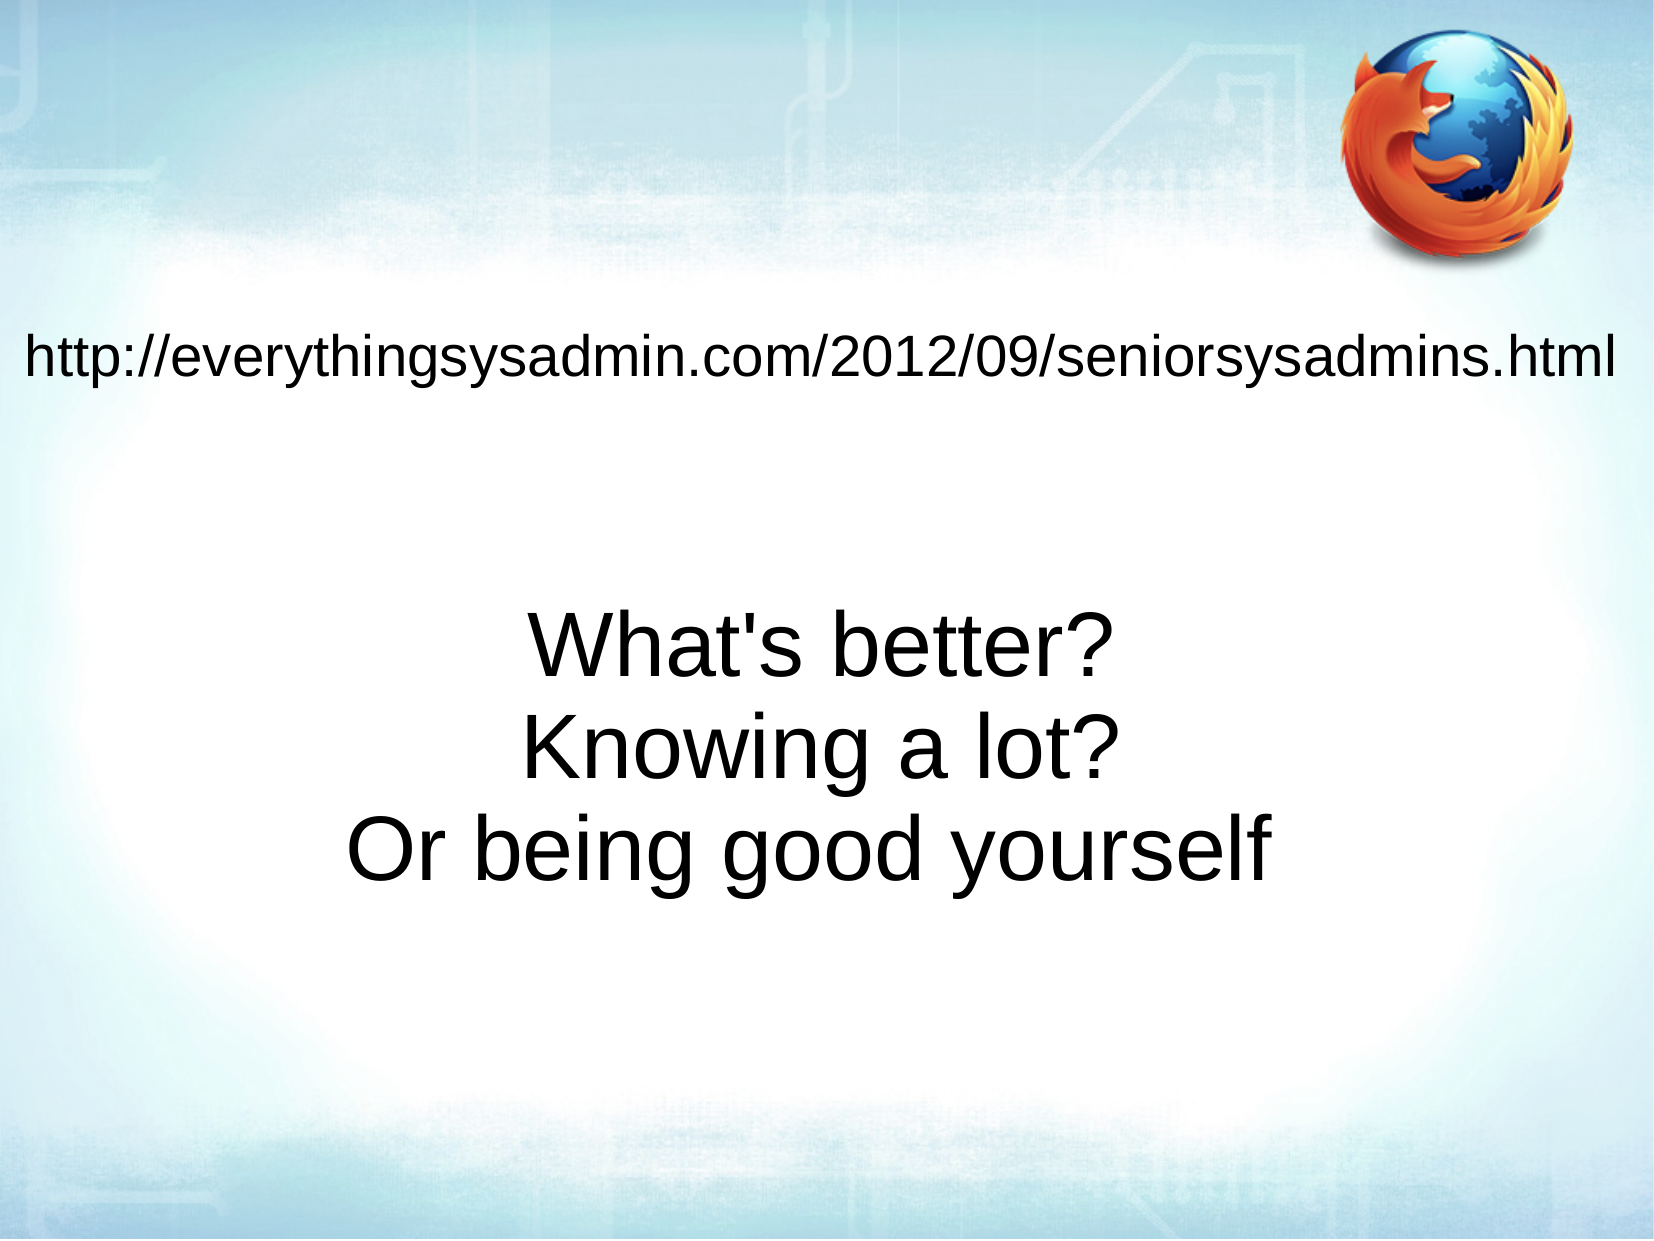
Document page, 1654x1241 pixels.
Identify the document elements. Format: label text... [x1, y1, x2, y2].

title http://everythingsysadmin.com/2012/09/seniorsysadmins.html What's better? Knowing a lot? Or being good yourself [13, 328, 1630, 1008]
picture [0, 0, 1654, 1239]
